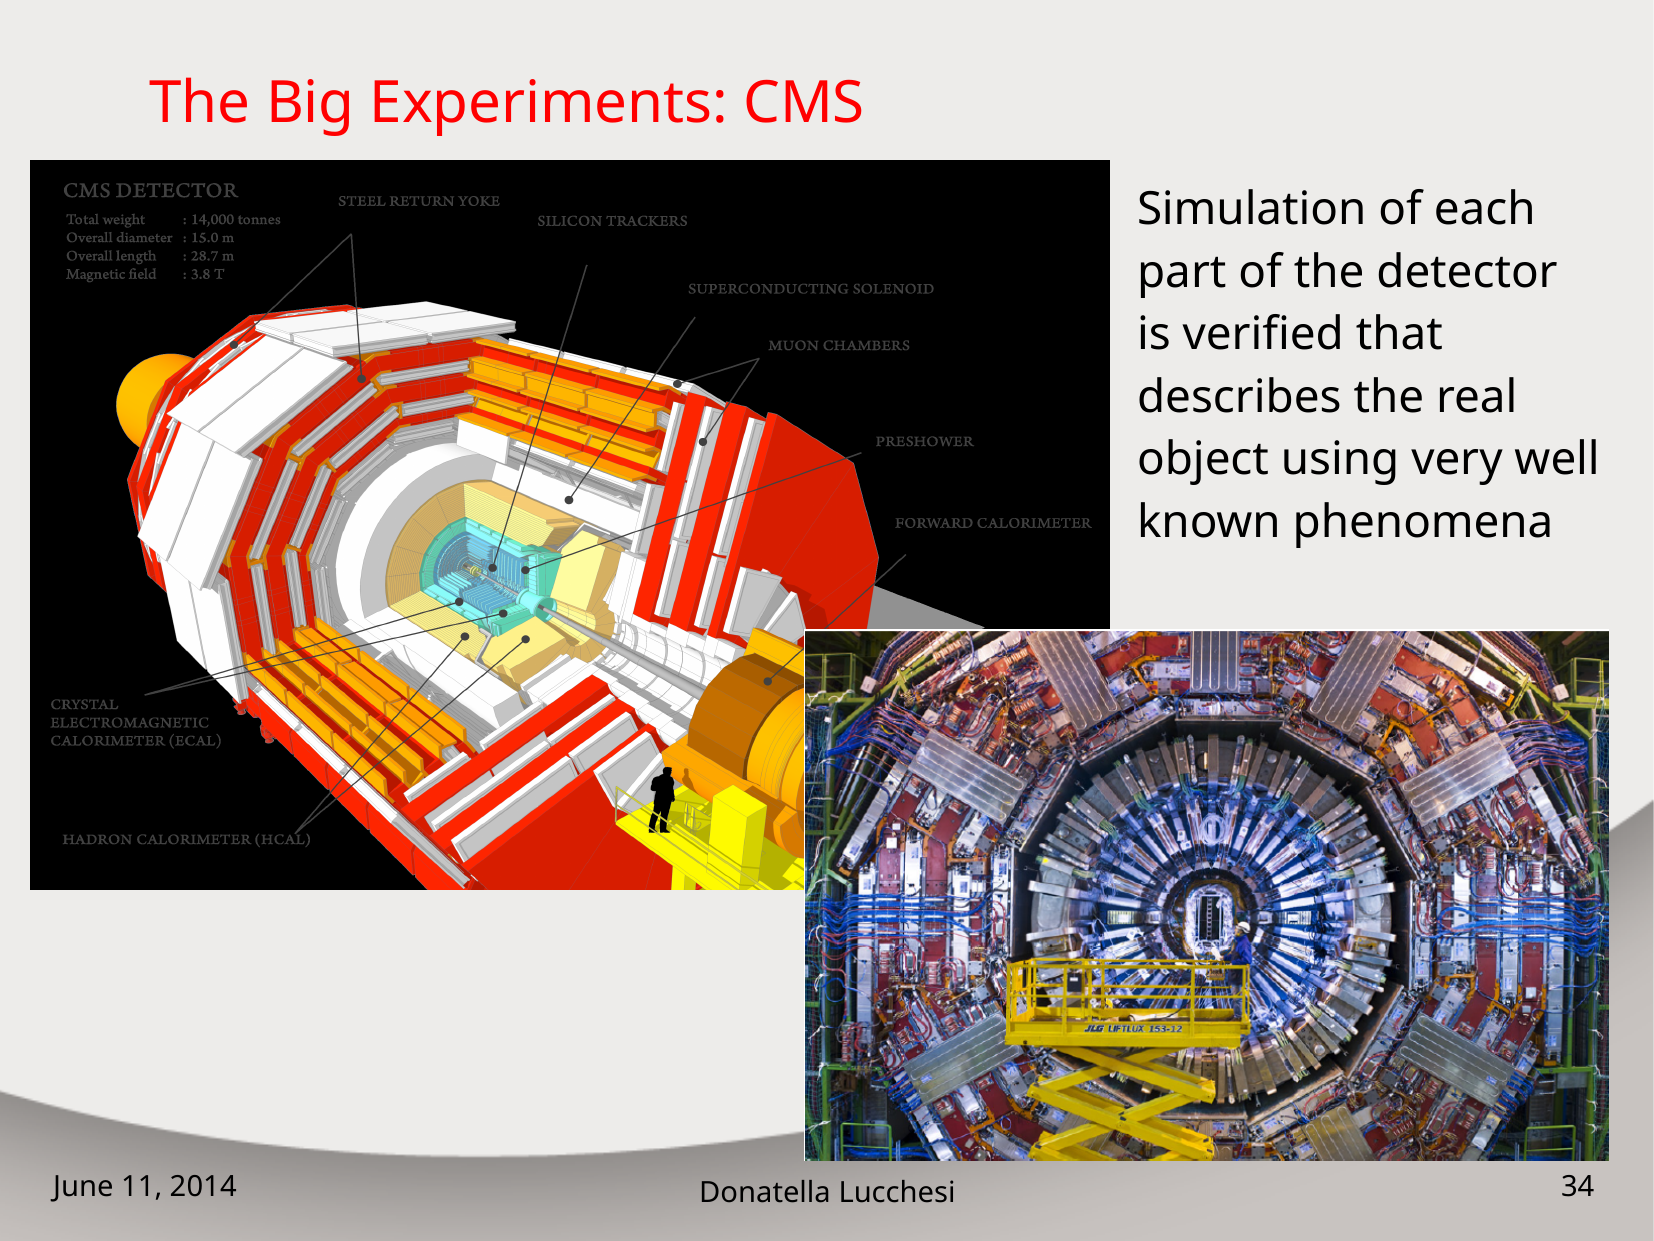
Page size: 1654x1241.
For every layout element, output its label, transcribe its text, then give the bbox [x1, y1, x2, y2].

text_box Simulation of each part of the detector is verified that describes the real object using very well known phenomena [1122, 168, 1615, 566]
picture [0, 0, 1654, 1241]
text_box The Big Experiments: CMS [134, 53, 911, 150]
